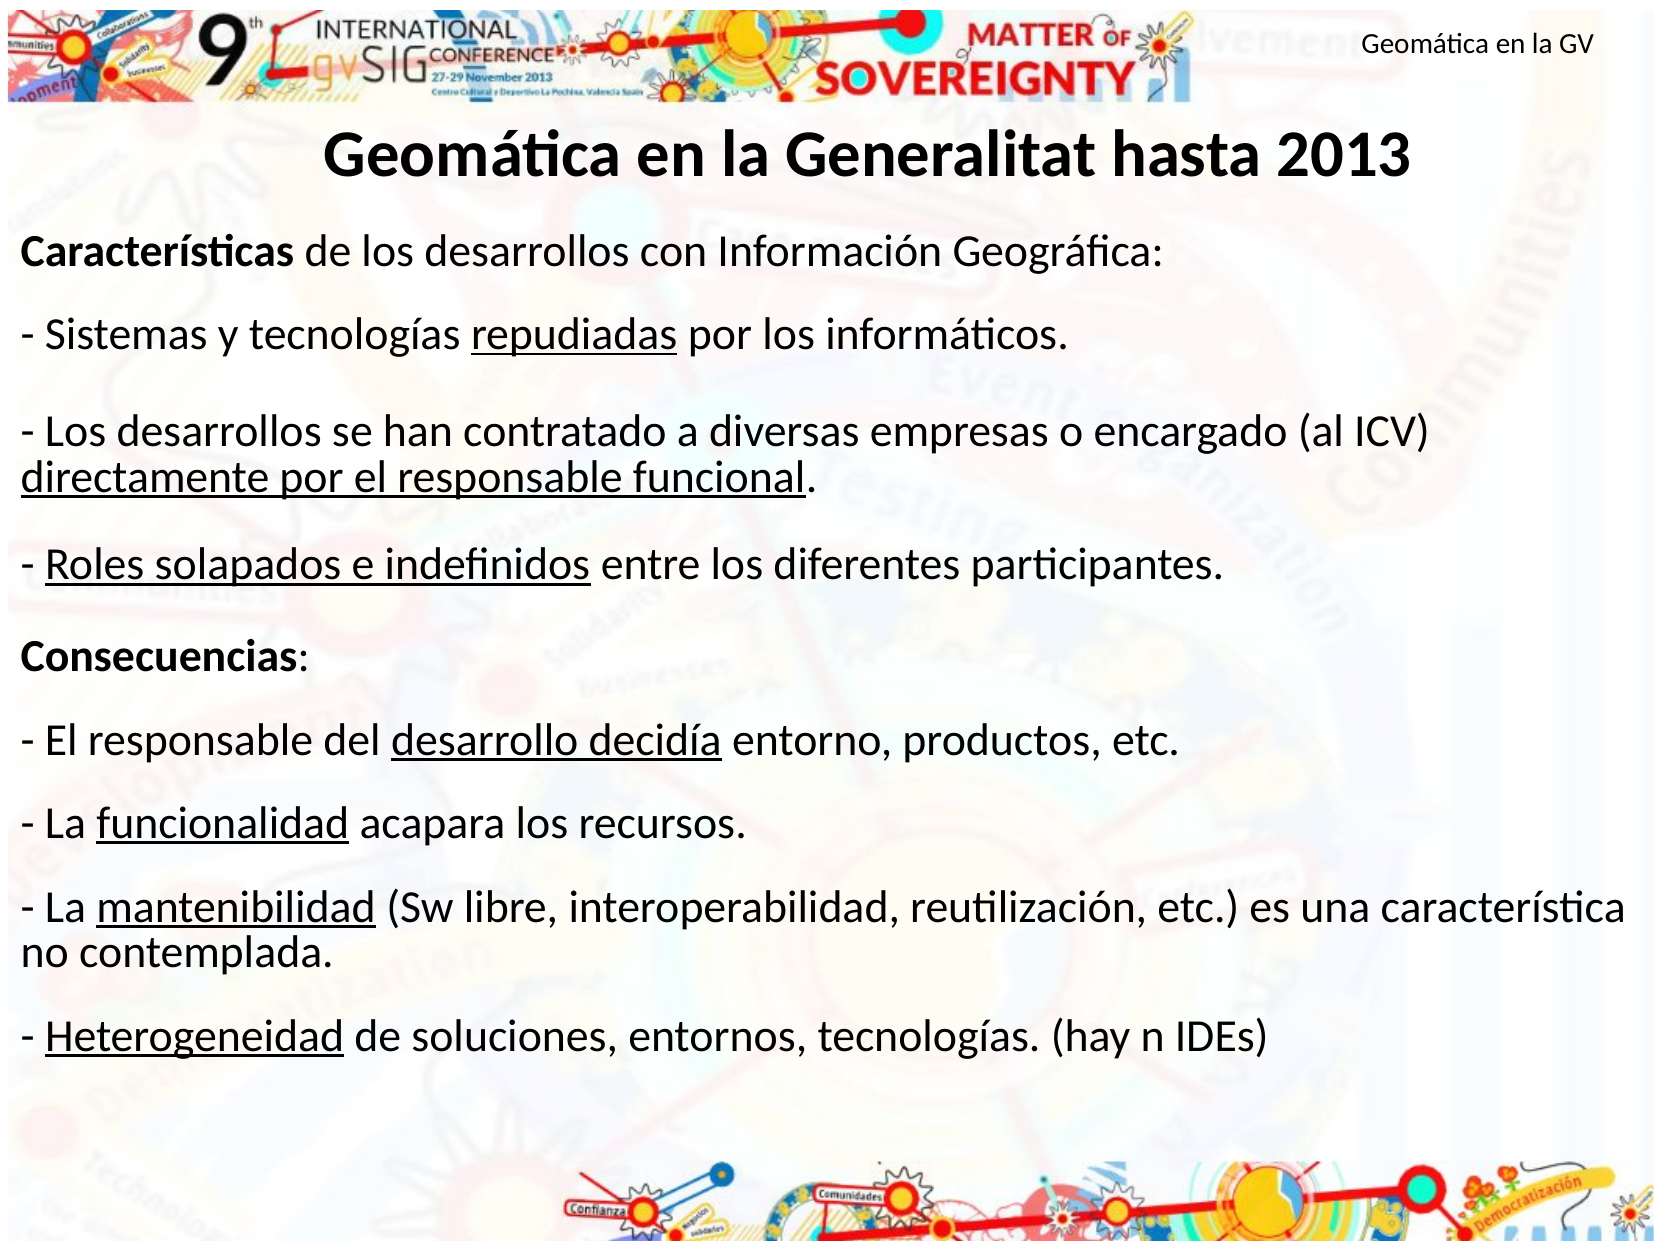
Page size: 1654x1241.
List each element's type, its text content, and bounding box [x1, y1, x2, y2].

text_box Características de los desarrollos con Información Geográfica: - Sistemas y tecnologías repudiadas por los informáticos. - Los desarrollos se han contratado a diversas empresas o encargado (al ICV) directamente por el responsable funcional. - Roles solapados e indefinidos entre los diferentes participantes. Consecuencias: - El responsable del desarrollo decidía entorno, productos, etc. - La funcionalidad acapara los recursos. - La mantenibilidad (Sw libre, interoperabilidad, reutilización, etc.) es una característica no contemplada. - Heterogeneidad de soluciones, entornos, tecnologías. (hay n IDEs) [5, 224, 1648, 1190]
text_box Geomática en la GV [1346, 23, 1654, 73]
picture [7, 10, 1654, 1241]
title Geomática en la Generalitat hasta 2013 [82, 106, 1654, 213]
